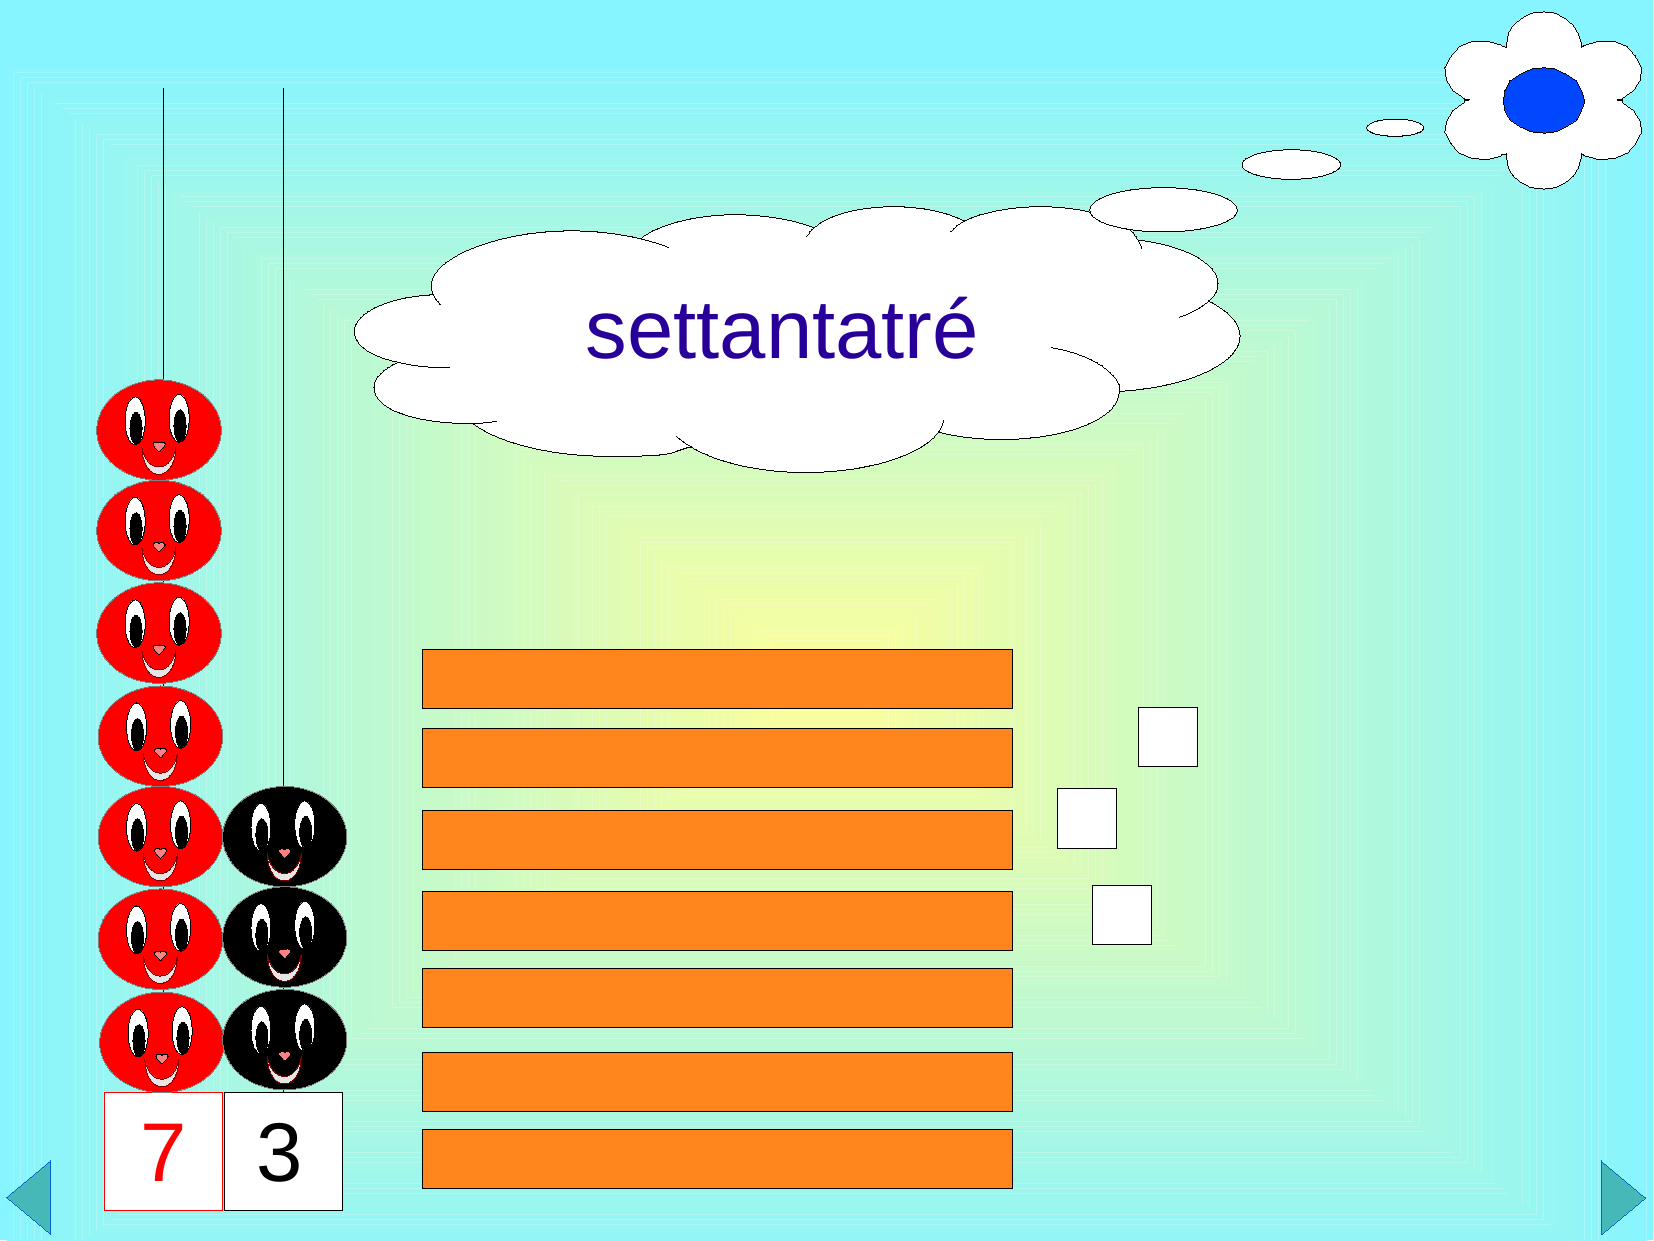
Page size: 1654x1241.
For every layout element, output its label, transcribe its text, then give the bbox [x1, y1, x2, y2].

text_box settantatré [472, 276, 1093, 384]
text_box [1057, 788, 1117, 849]
text_box [354, 187, 1241, 473]
text_box [224, 1207, 343, 1211]
text_box [1601, 1160, 1646, 1235]
text_box [1138, 707, 1198, 767]
text_box 7 3 [88, 1098, 355, 1207]
text_box [422, 1052, 1013, 1112]
text_box [224, 1092, 343, 1098]
text_box [99, 989, 347, 1098]
text_box [1366, 119, 1424, 137]
text_box [422, 728, 1013, 788]
text_box [1092, 885, 1152, 945]
text_box [104, 1207, 223, 1211]
text_box [1444, 11, 1642, 190]
text_box [422, 649, 1013, 709]
text_box [96, 582, 222, 684]
text_box [422, 810, 1013, 870]
text_box [98, 685, 347, 990]
text_box [96, 379, 222, 581]
text_box [6, 1160, 51, 1235]
text_box [422, 891, 1013, 951]
text_box [422, 968, 1013, 1028]
text_box [1242, 149, 1341, 180]
text_box [422, 1129, 1013, 1189]
